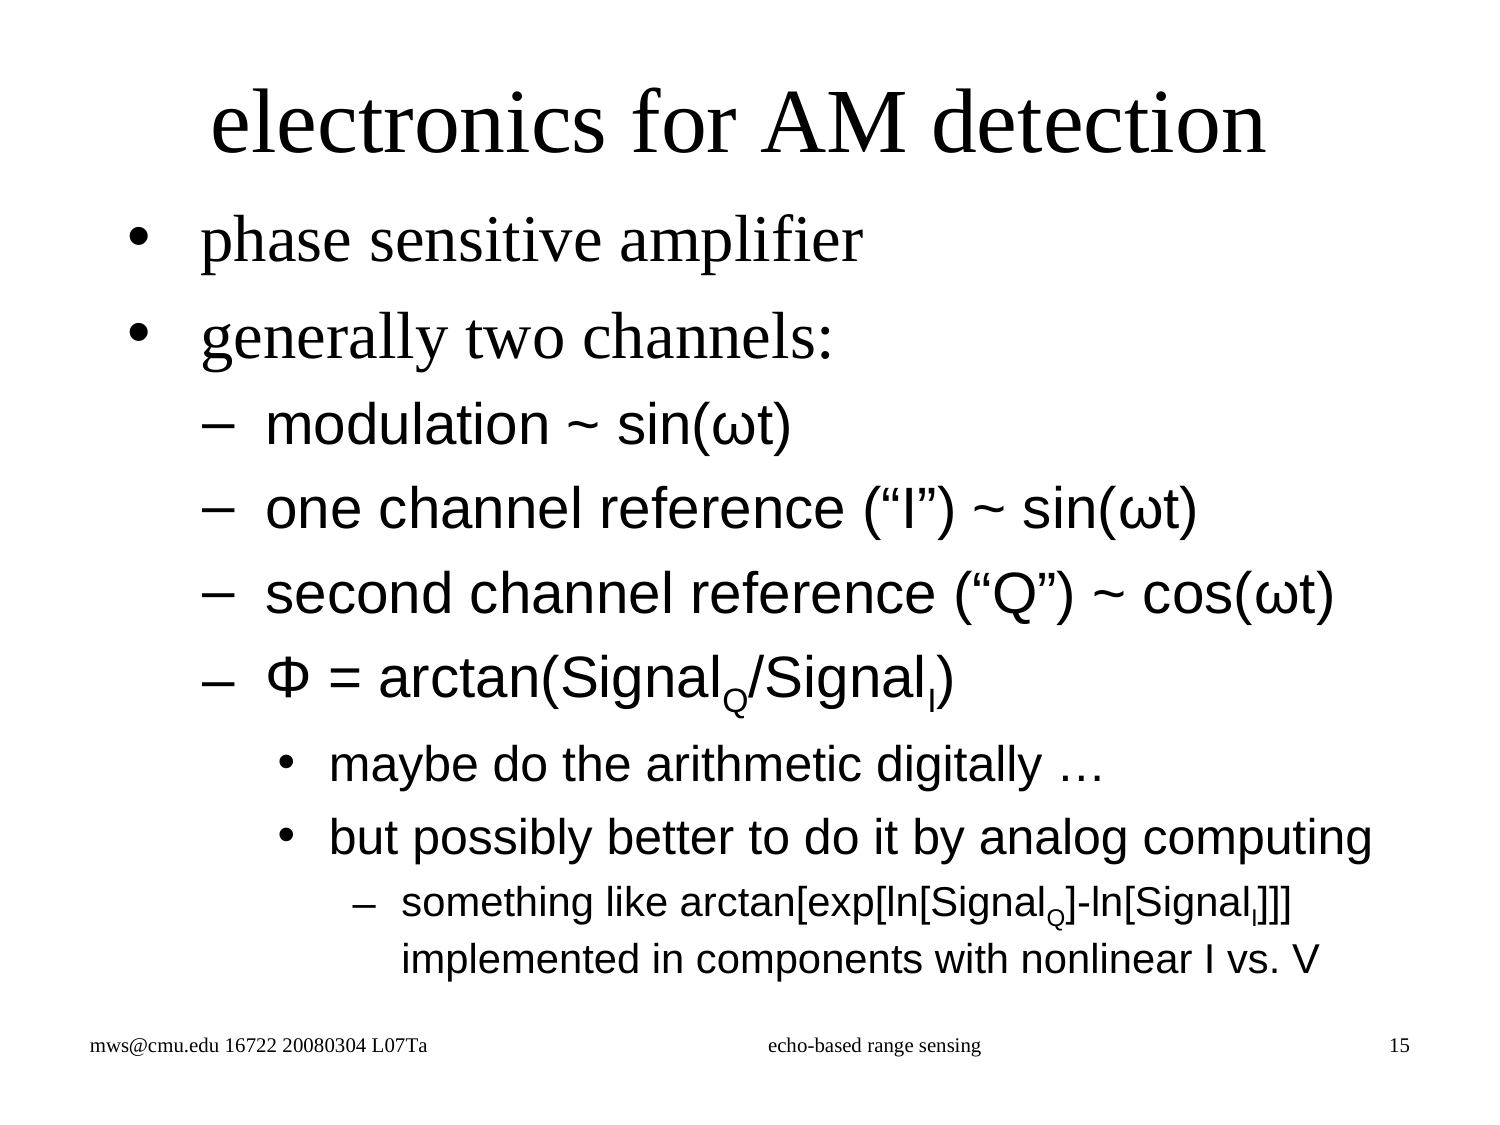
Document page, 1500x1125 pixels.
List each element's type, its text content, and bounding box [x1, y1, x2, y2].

text_box electronics for AM detection [102, 53, 1378, 179]
text_box phase sensitive amplifier generally two channels: modulation ~ sin(ωt) one channel reference (“I”) ~ sin(ωt) second channel reference (“Q”) ~ cos(ωt) Φ = arctan(SignalQ/SignalI) maybe do the arithmetic digitally … but possibly better to do it by analog computing something like arctan[exp[ln[SignalQ]-ln[SignalI]]] implemented in components with nonlinear I vs. V [112, 187, 1451, 990]
text_box echo-based range sensing [599, 1024, 1150, 1103]
text_box <number> [1187, 1024, 1426, 1103]
text_box mws@cmu.edu 16722 20080304 L07Ta [74, 1024, 563, 1103]
